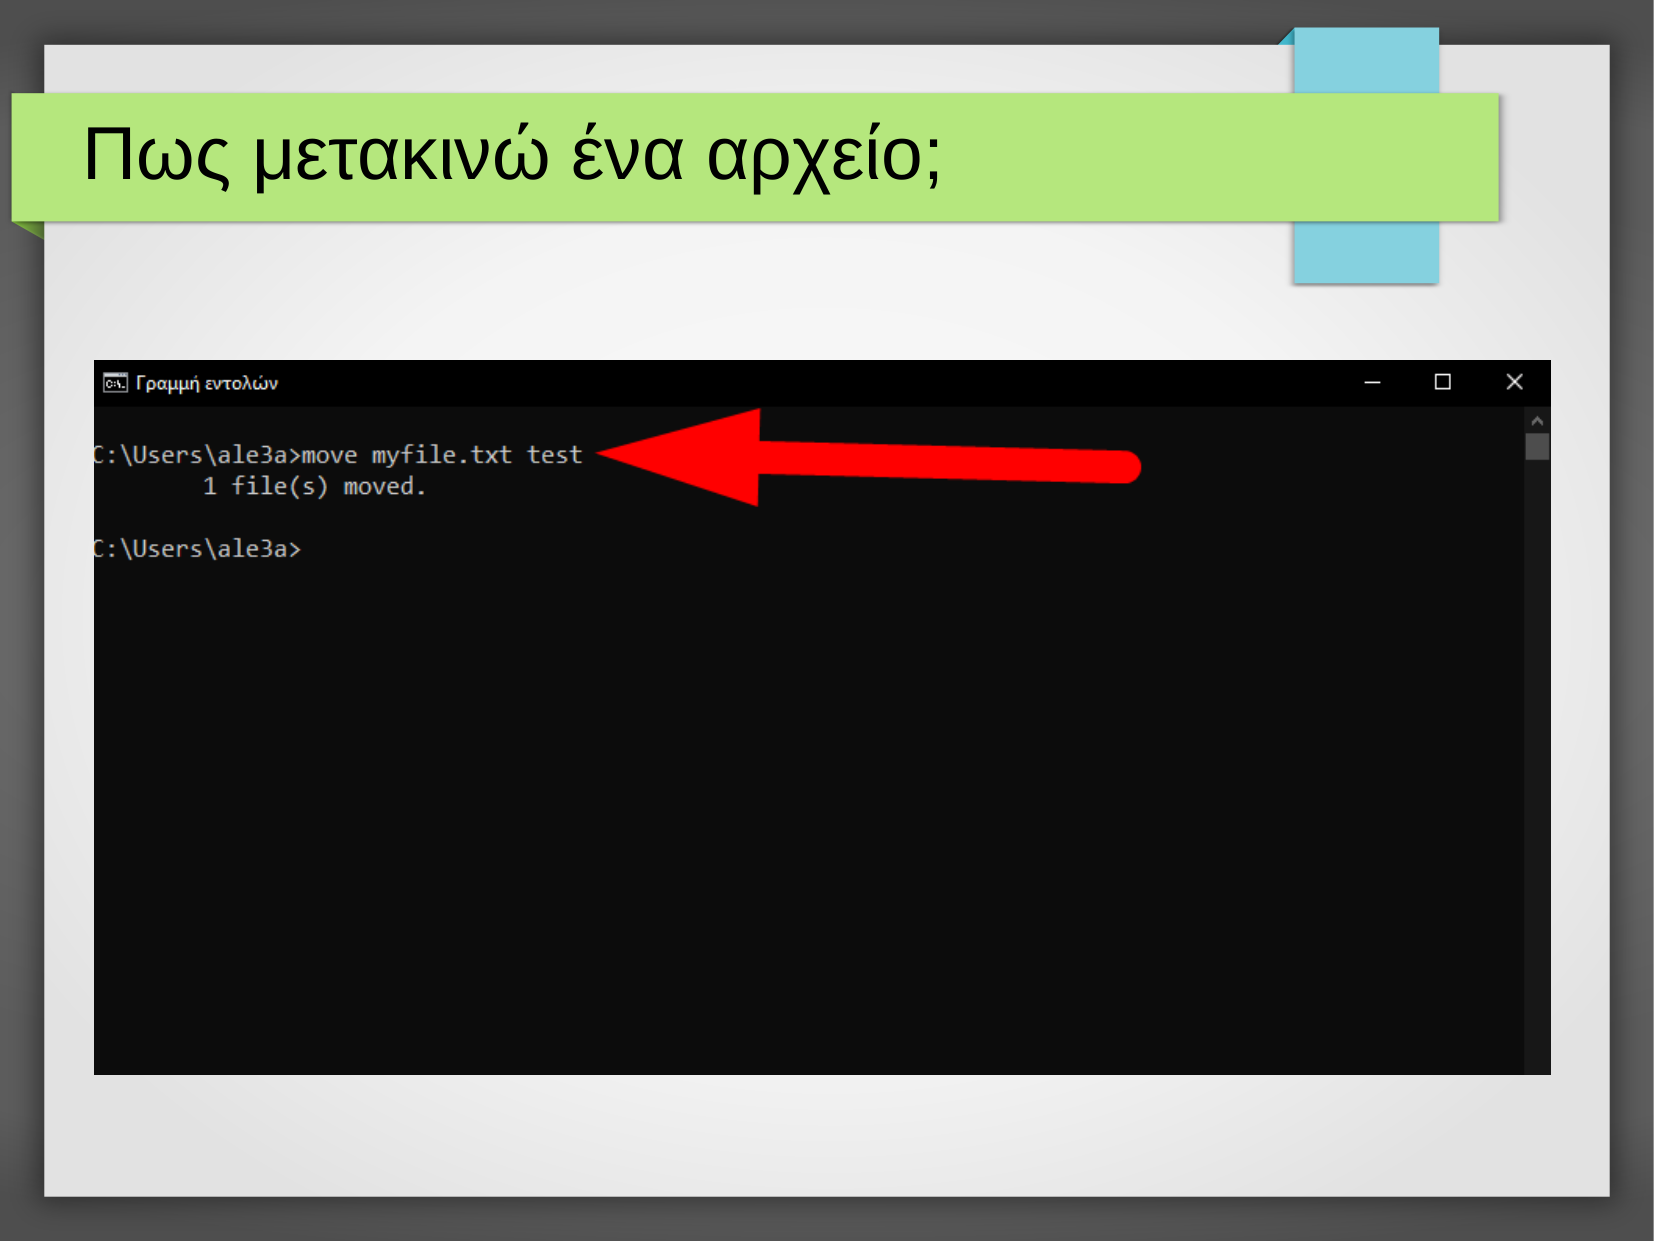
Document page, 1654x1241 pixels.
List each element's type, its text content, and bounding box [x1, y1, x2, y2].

picture [0, 0, 1654, 1241]
title Πως μετακινώ ένα αρχείο; [82, 94, 1264, 213]
